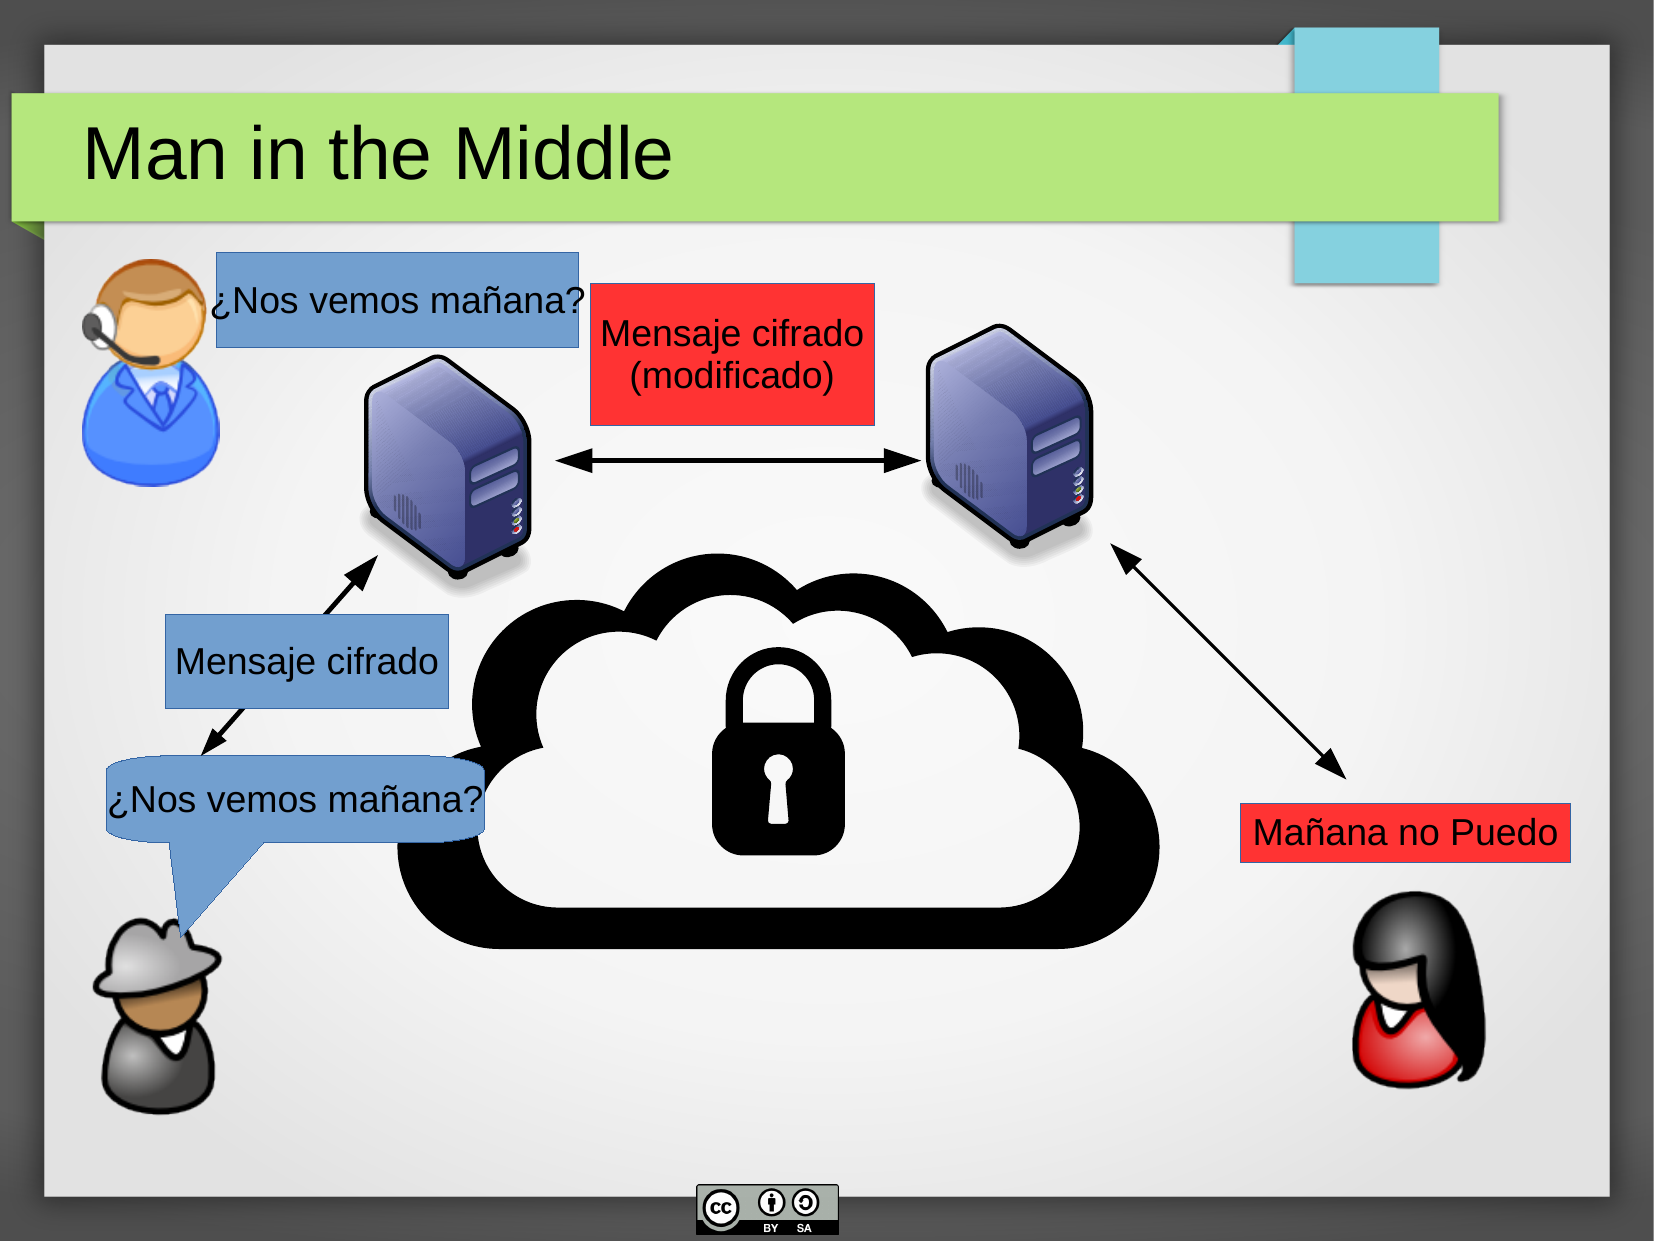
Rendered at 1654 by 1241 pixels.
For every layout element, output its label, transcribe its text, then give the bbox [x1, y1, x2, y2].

picture [0, 0, 1654, 1241]
text_box Mensaje cifrado (modificado) [590, 283, 875, 426]
text_box ¿Nos vemos mañana? [106, 755, 485, 938]
text_box Mensaje cifrado [165, 614, 449, 709]
title Man in the Middle [82, 94, 1264, 213]
text_box Mañana no Puedo [1240, 803, 1571, 863]
text_box ¿Nos vemos mañana? [216, 252, 579, 348]
